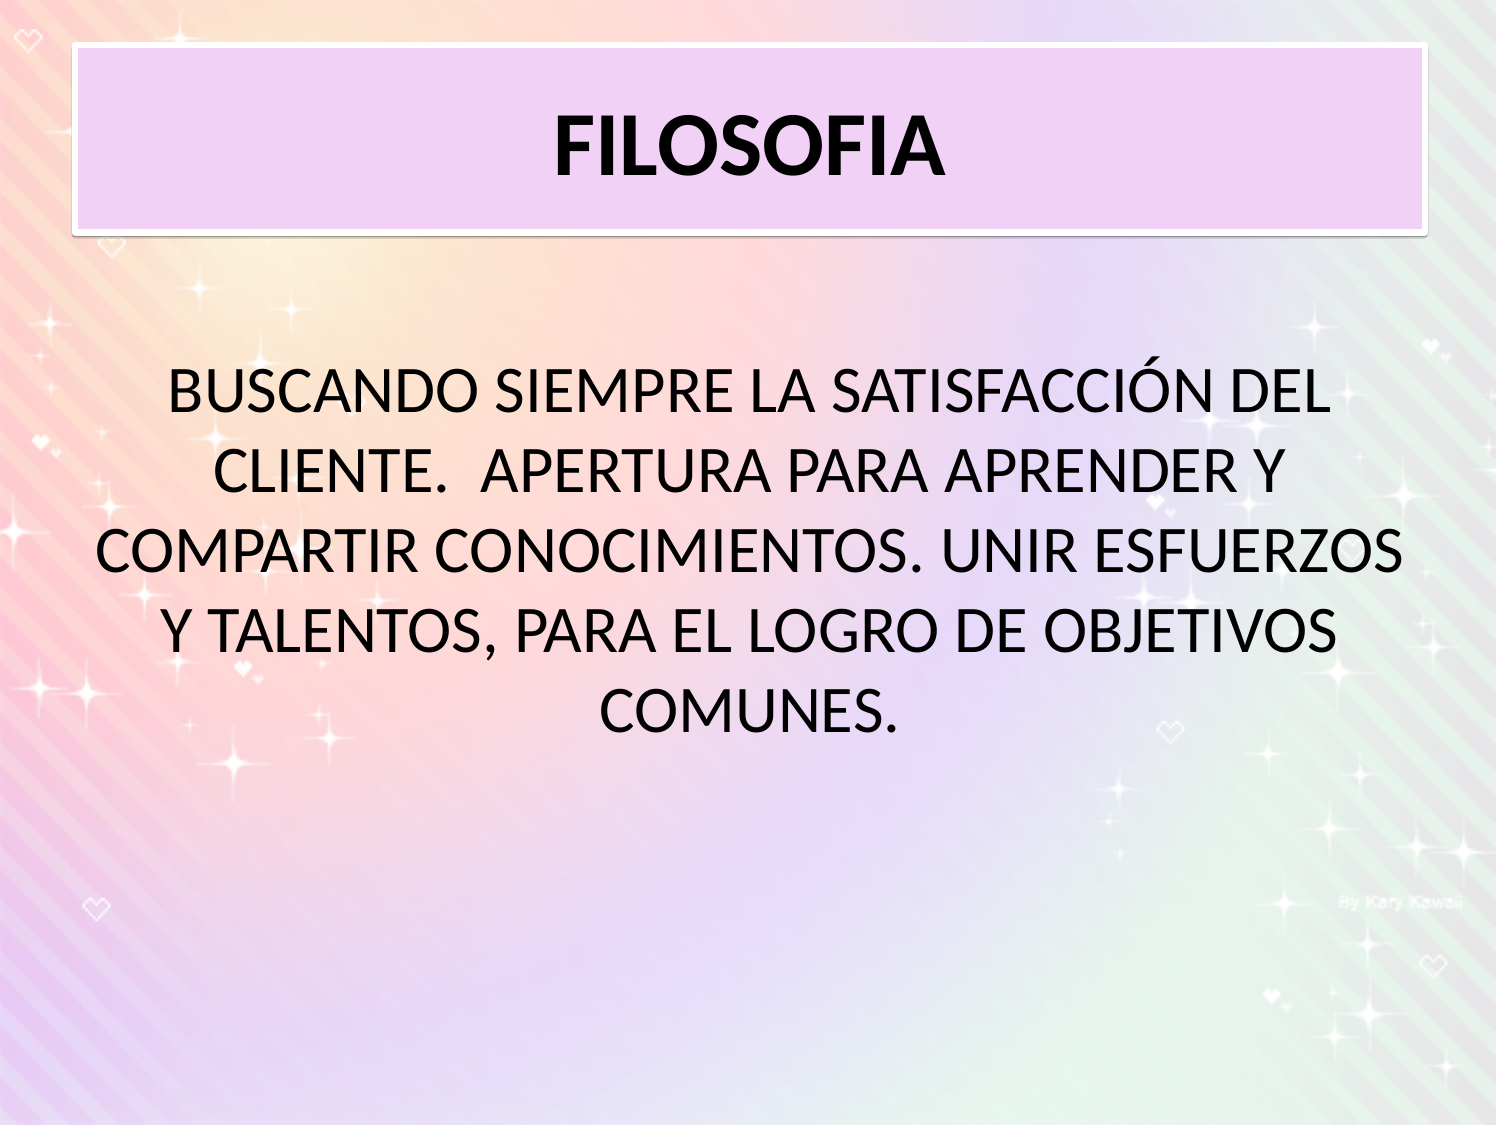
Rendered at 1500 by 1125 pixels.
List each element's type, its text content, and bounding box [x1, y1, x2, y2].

title FILOSOFIA [75, 45, 1426, 233]
list BUSCANDO SIEMPRE LA SATISFACCIÓN DEL CLIENTE. APERTURA PARA APRENDER Y COMPARTIR CONOCIMIENTOS. UNIR ESFUERZOS Y TALENTOS, PARA EL LOGRO DE OBJETIVOS COMUNES. [75, 338, 1426, 1006]
picture [0, 0, 1496, 1125]
